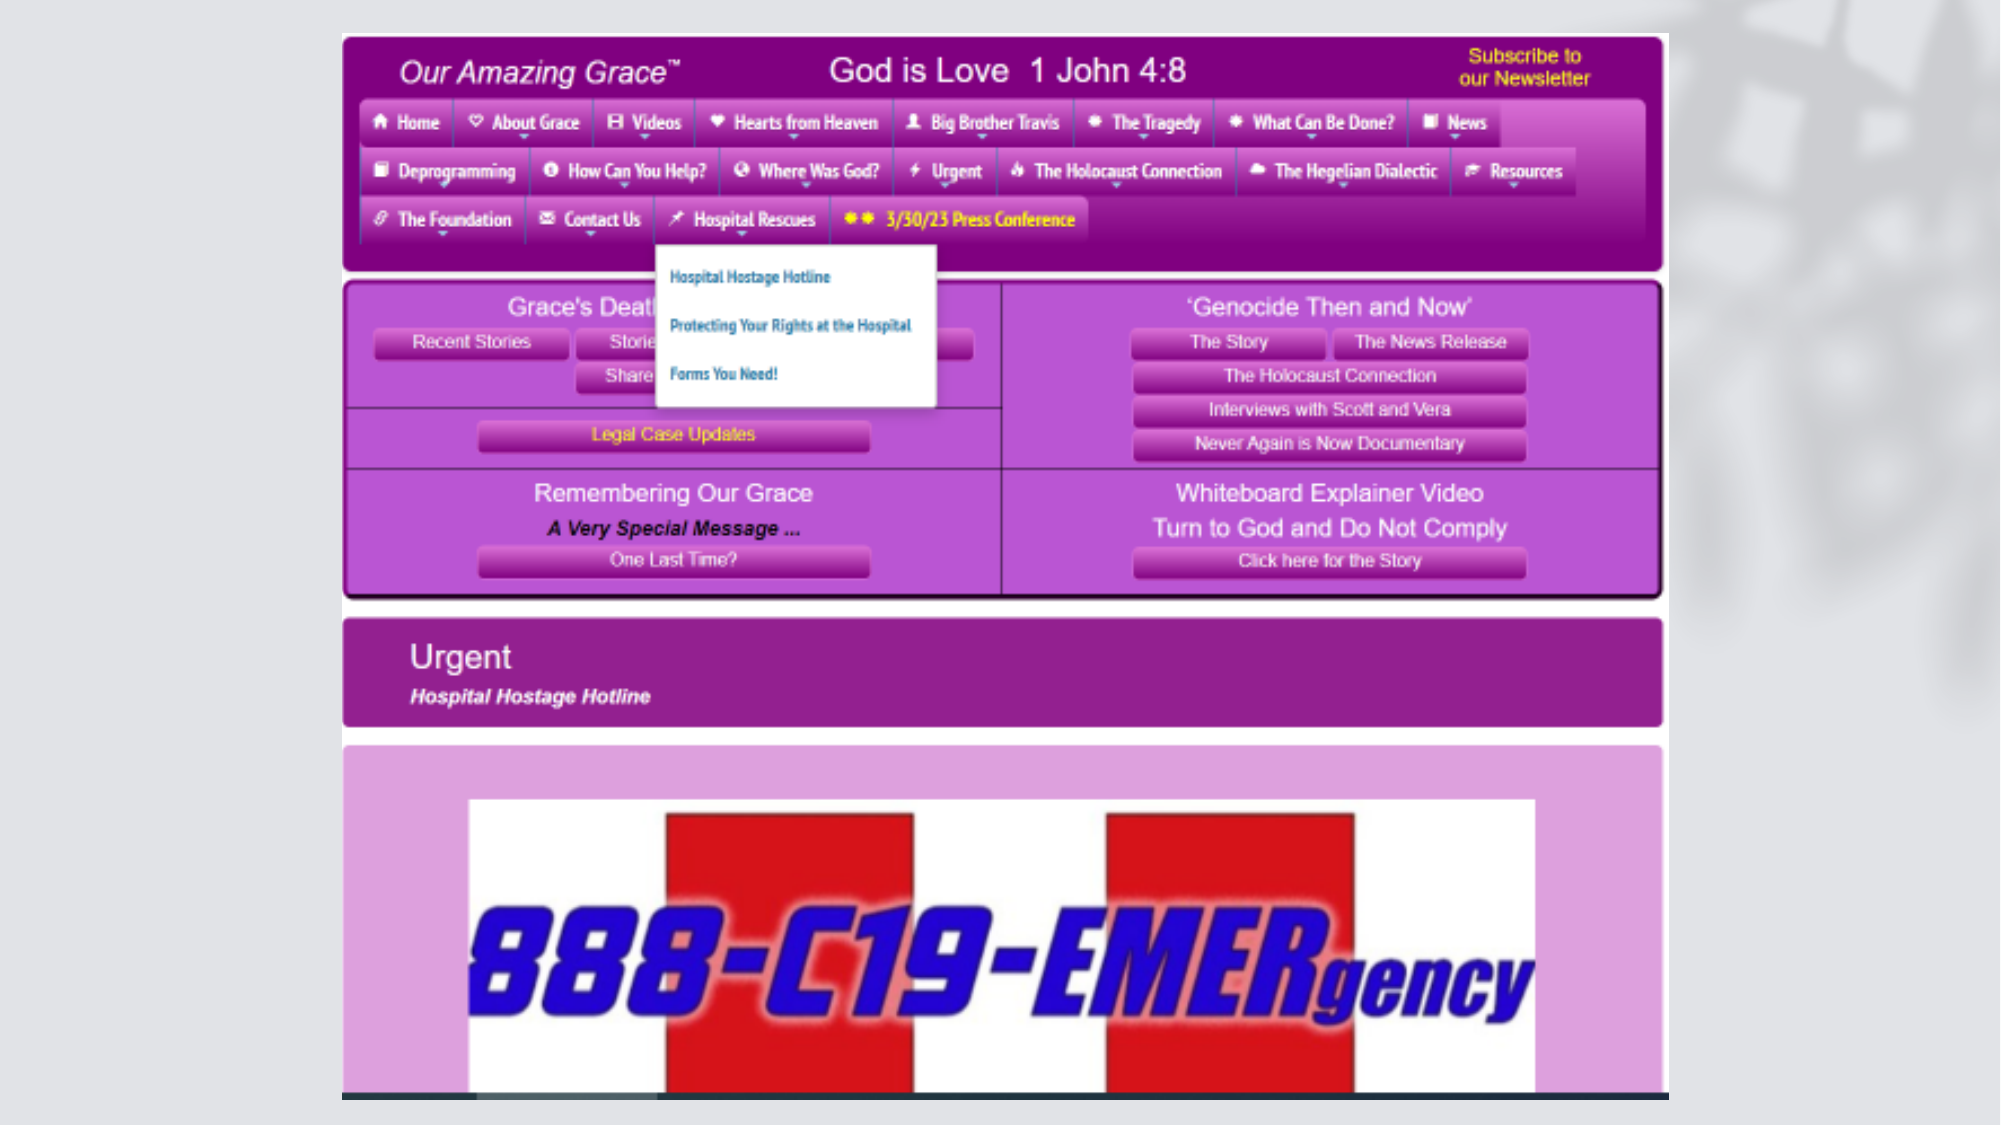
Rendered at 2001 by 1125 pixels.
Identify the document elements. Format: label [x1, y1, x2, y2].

picture [342, 33, 1669, 1101]
